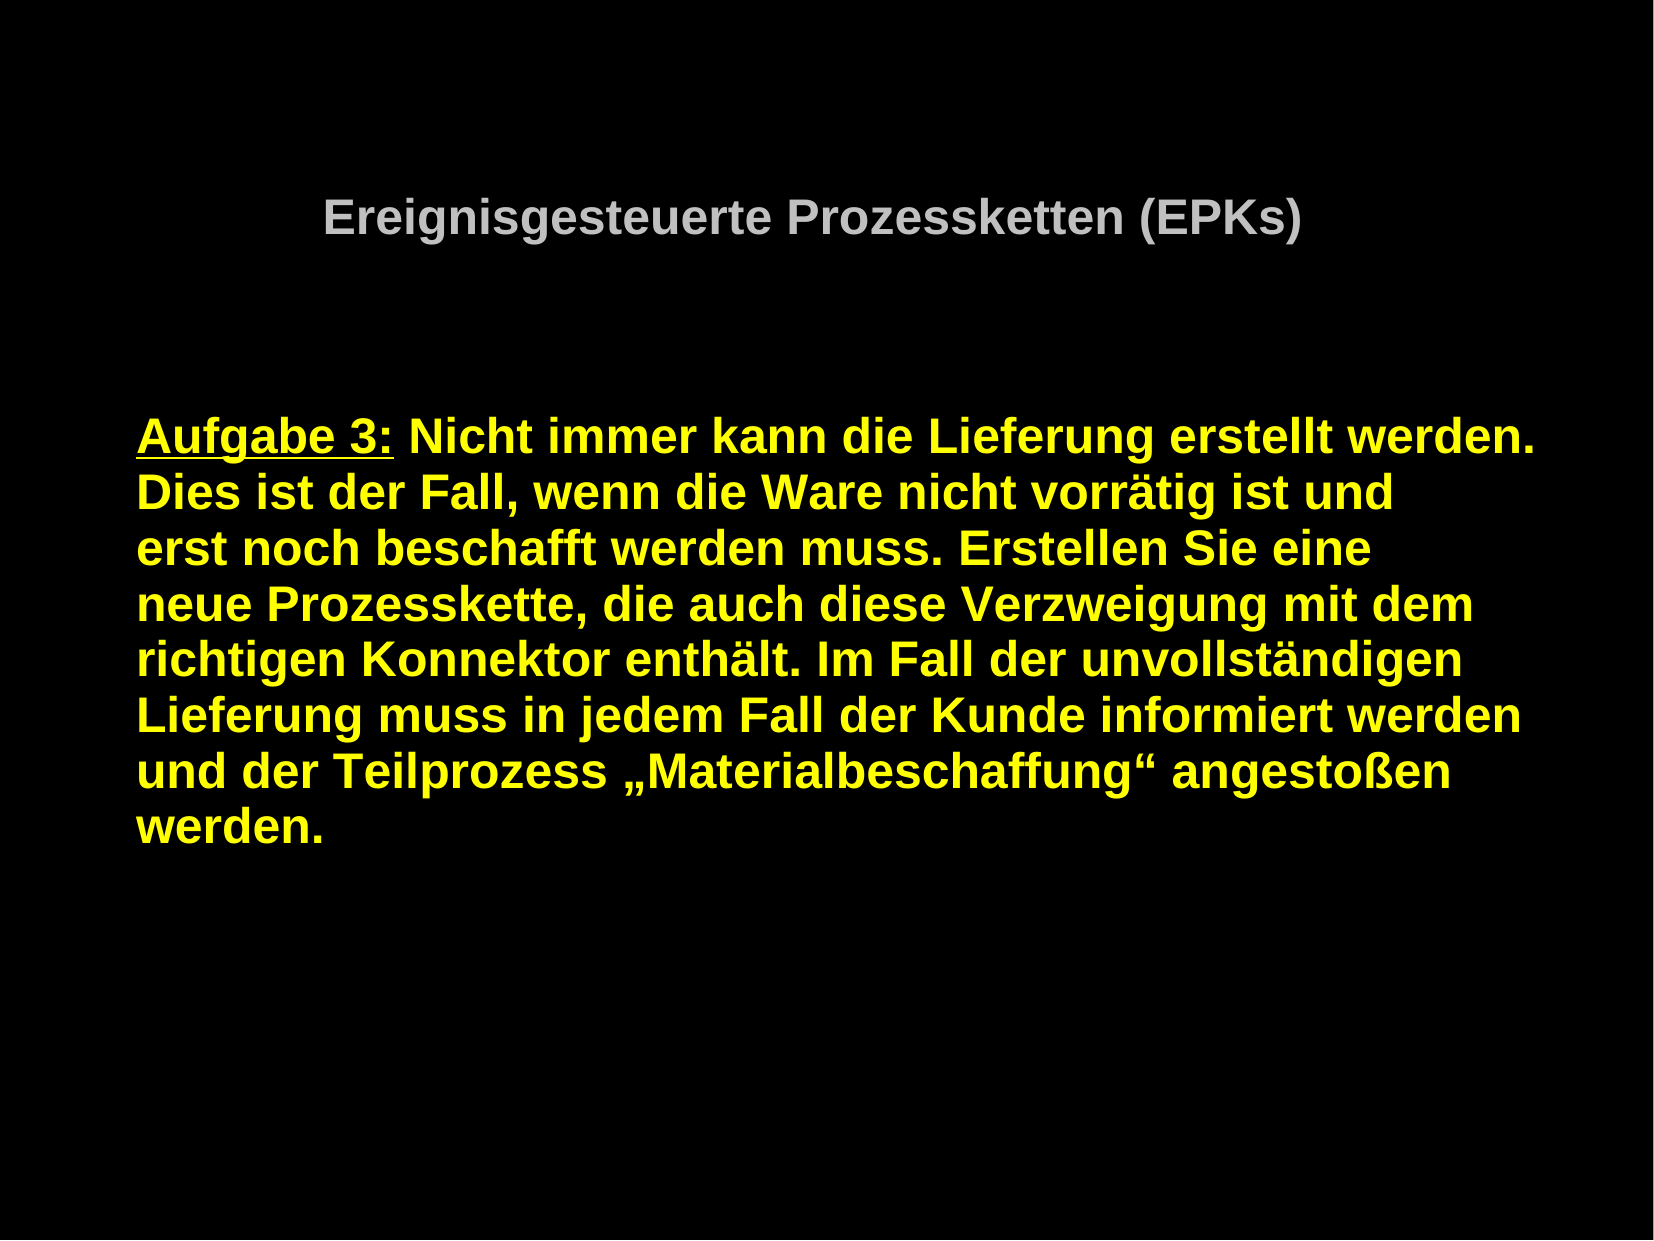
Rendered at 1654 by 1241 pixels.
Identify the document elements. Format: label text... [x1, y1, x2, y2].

text_box Ereignisgesteuerte Prozessketten (EPKs) [322, 189, 1333, 251]
text_box Aufgabe 3: Nicht immer kann die Lieferung erstellt werden. Dies ist der Fall, wenn die Ware nicht vorrätig ist und erst noch beschafft werden muss. Erstellen Sie eine neue Prozesskette, die auch diese Verzweigung mit dem richtigen Konnektor enthält. Im Fall der unvollständigen Lieferung muss in jedem Fall der Kunde informiert werden und der Teilprozess „Materialbeschaffung“ angestoßen werden. [136, 408, 1552, 865]
